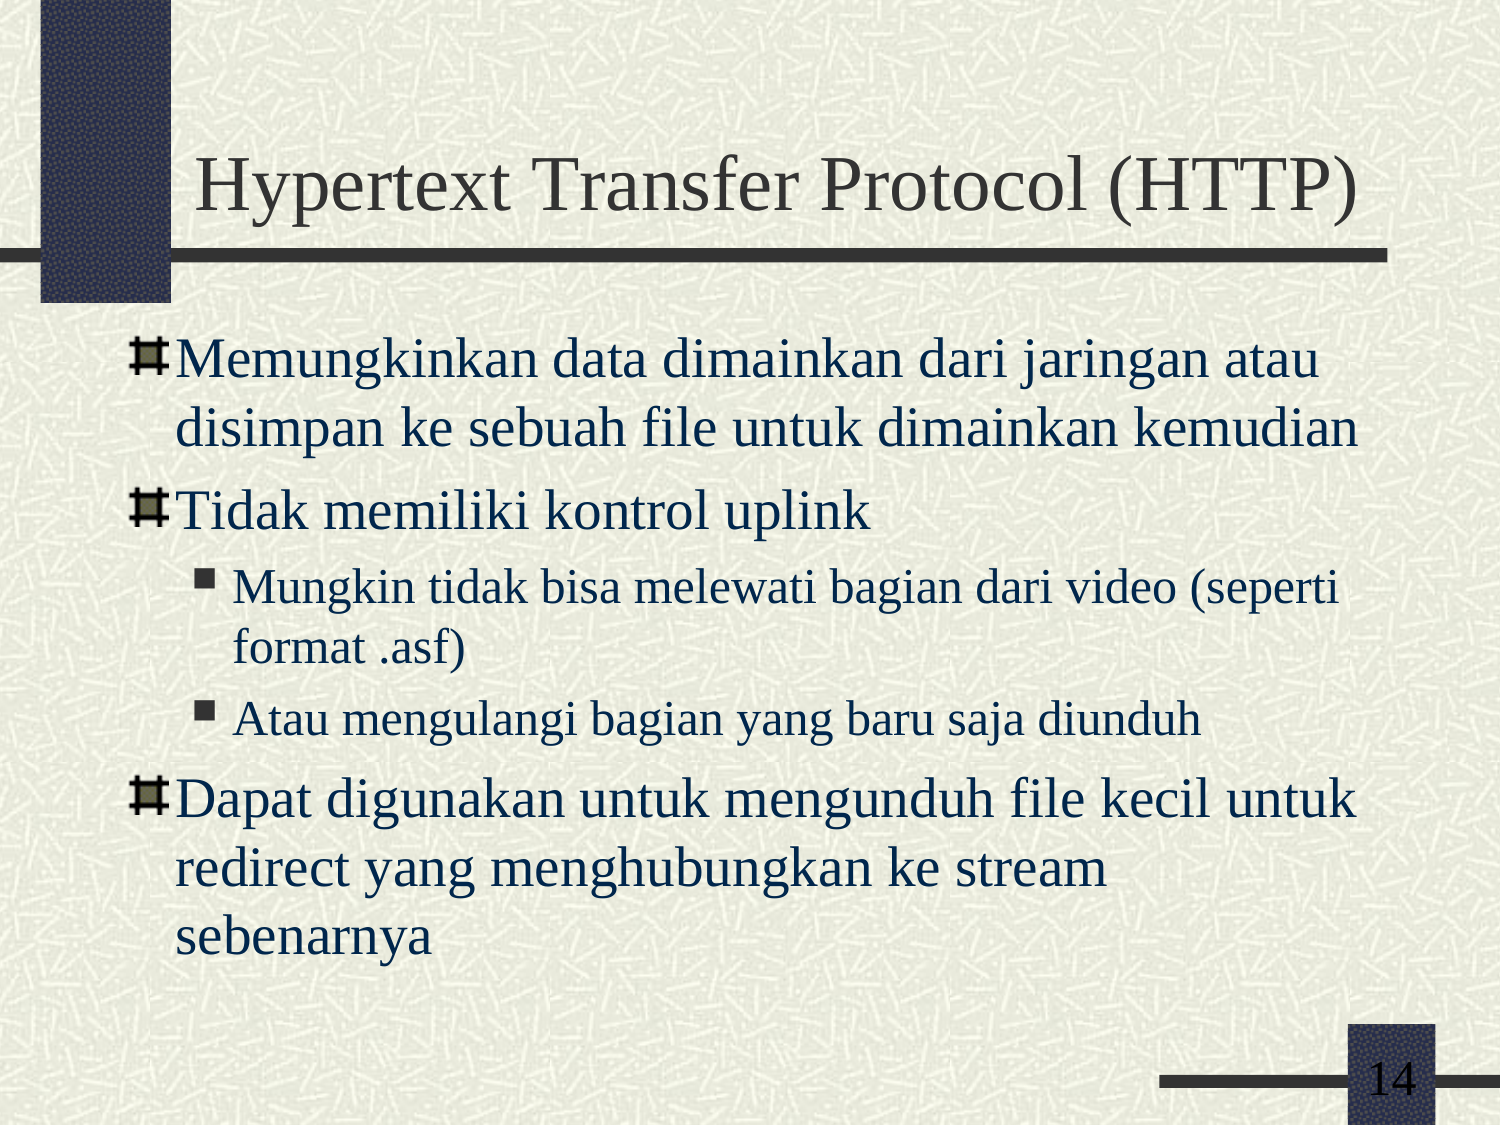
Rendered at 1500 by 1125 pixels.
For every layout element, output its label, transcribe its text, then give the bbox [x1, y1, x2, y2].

list Memungkinkan data dimainkan dari jaringan atau disimpan ke sebuah file untuk dimainkan kemudian Tidak memiliki kontrol uplink Mungkin tidak bisa melewati bagian dari video (seperti format .asf) Atau mengulangi bagian yang baru saja diunduh Dapat digunakan untuk mengunduh file kecil untuk redirect yang menghubungkan ke stream sebenarnya [112, 312, 1388, 1000]
title Hypertext Transfer Protocol (HTTP) [179, 46, 1455, 235]
picture [0, 0, 1500, 1125]
